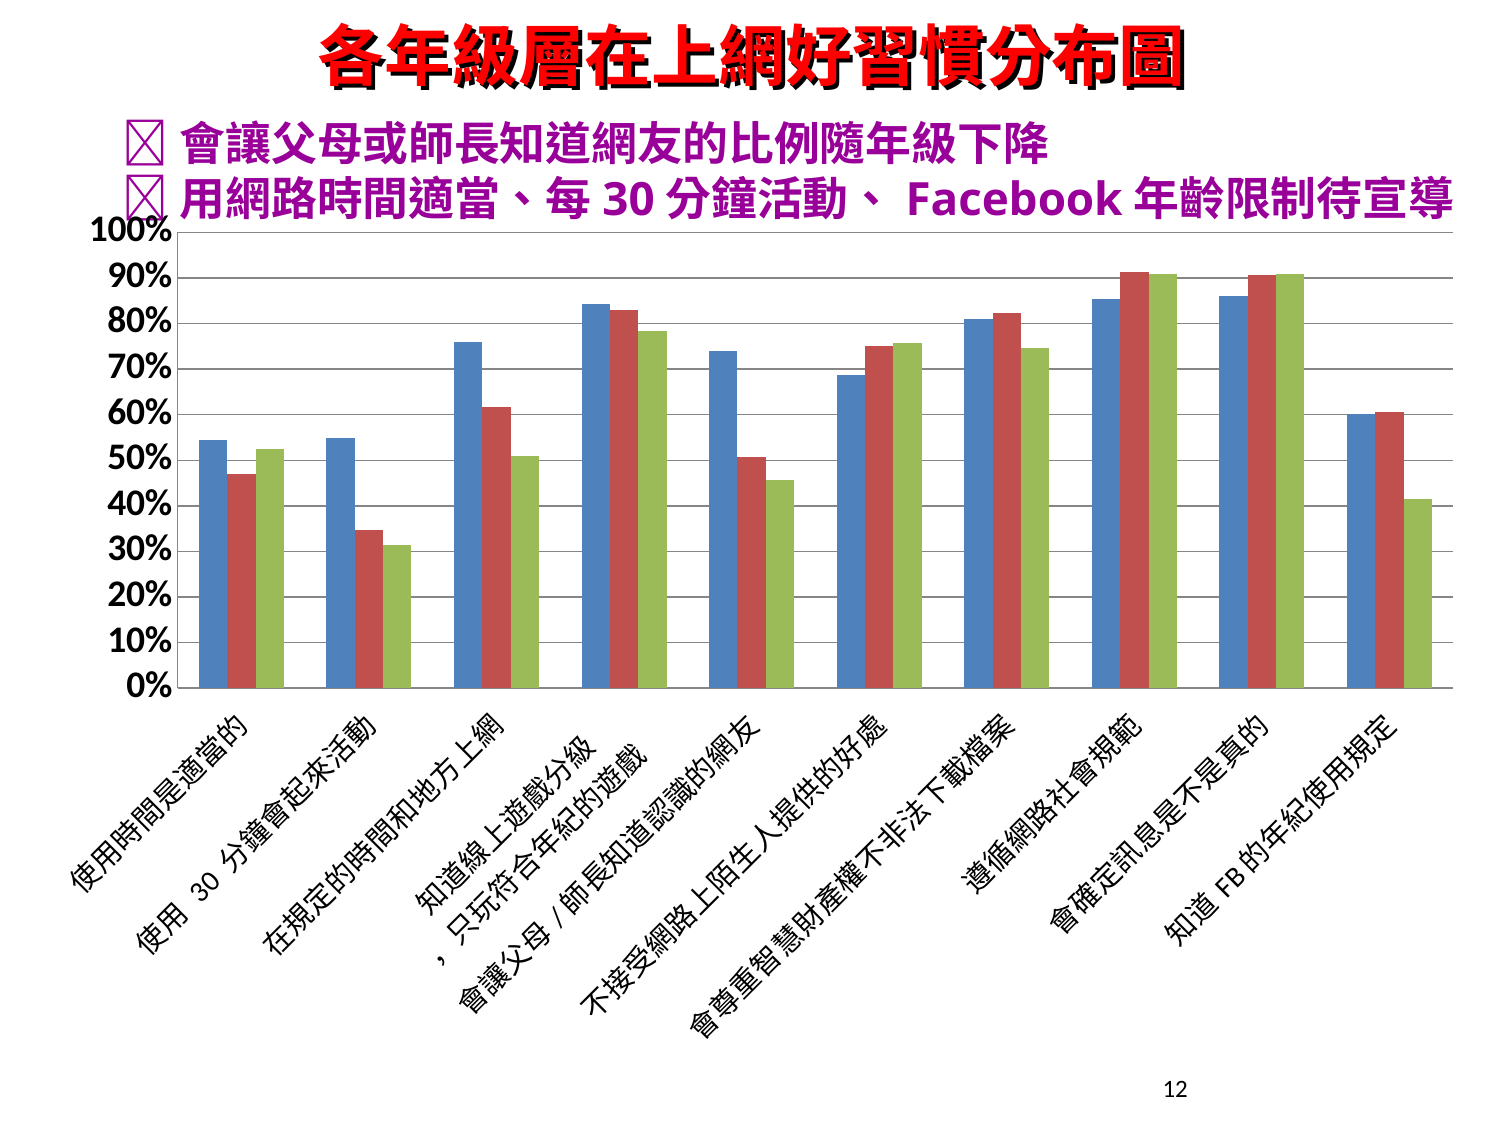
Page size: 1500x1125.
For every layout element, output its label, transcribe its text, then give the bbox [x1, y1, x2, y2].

chart [29, 196, 1483, 1066]
title 各年級層在上網好習慣分布圖 [76, 0, 1427, 188]
text_box 12 [1147, 1065, 1498, 1125]
text_box 會讓父母或師長知道網友的比例隨年級下降 用網路時間適當、每30分鐘活動、Facebook年齡限制待宣導 [107, 107, 1500, 234]
